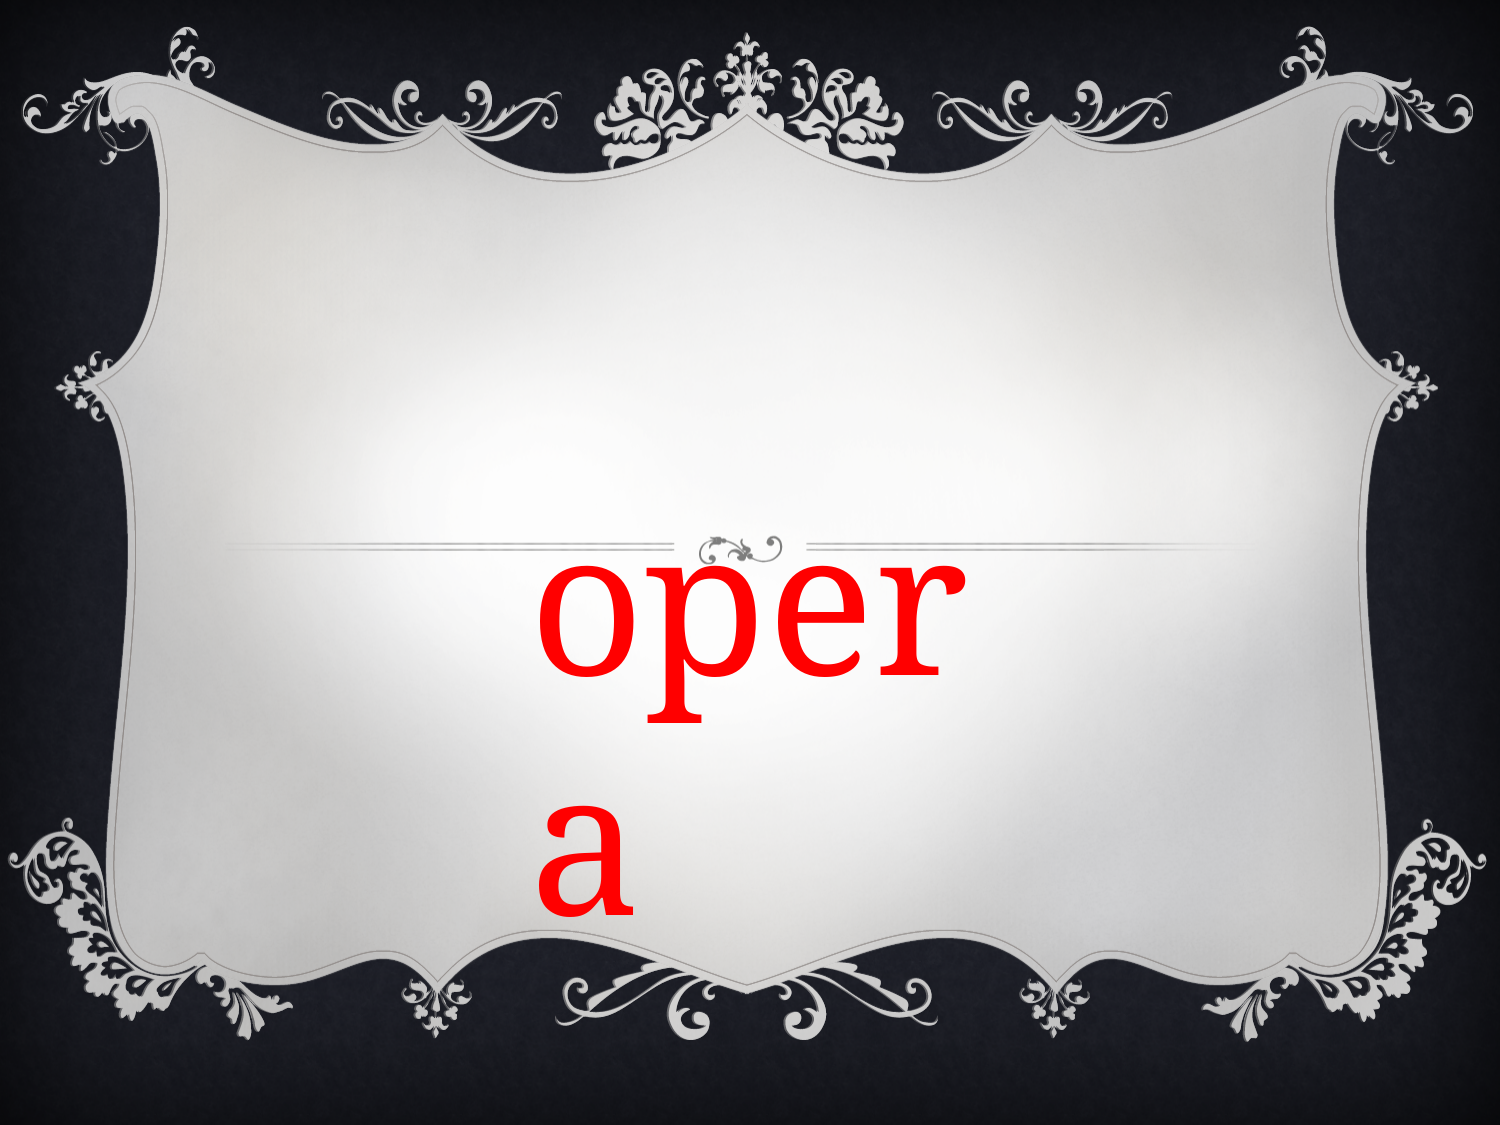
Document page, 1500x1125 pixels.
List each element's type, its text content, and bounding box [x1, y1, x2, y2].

title [999, 538, 1081, 638]
text_box opera [514, 467, 999, 963]
picture [0, 0, 1500, 1125]
title [383, 538, 514, 638]
